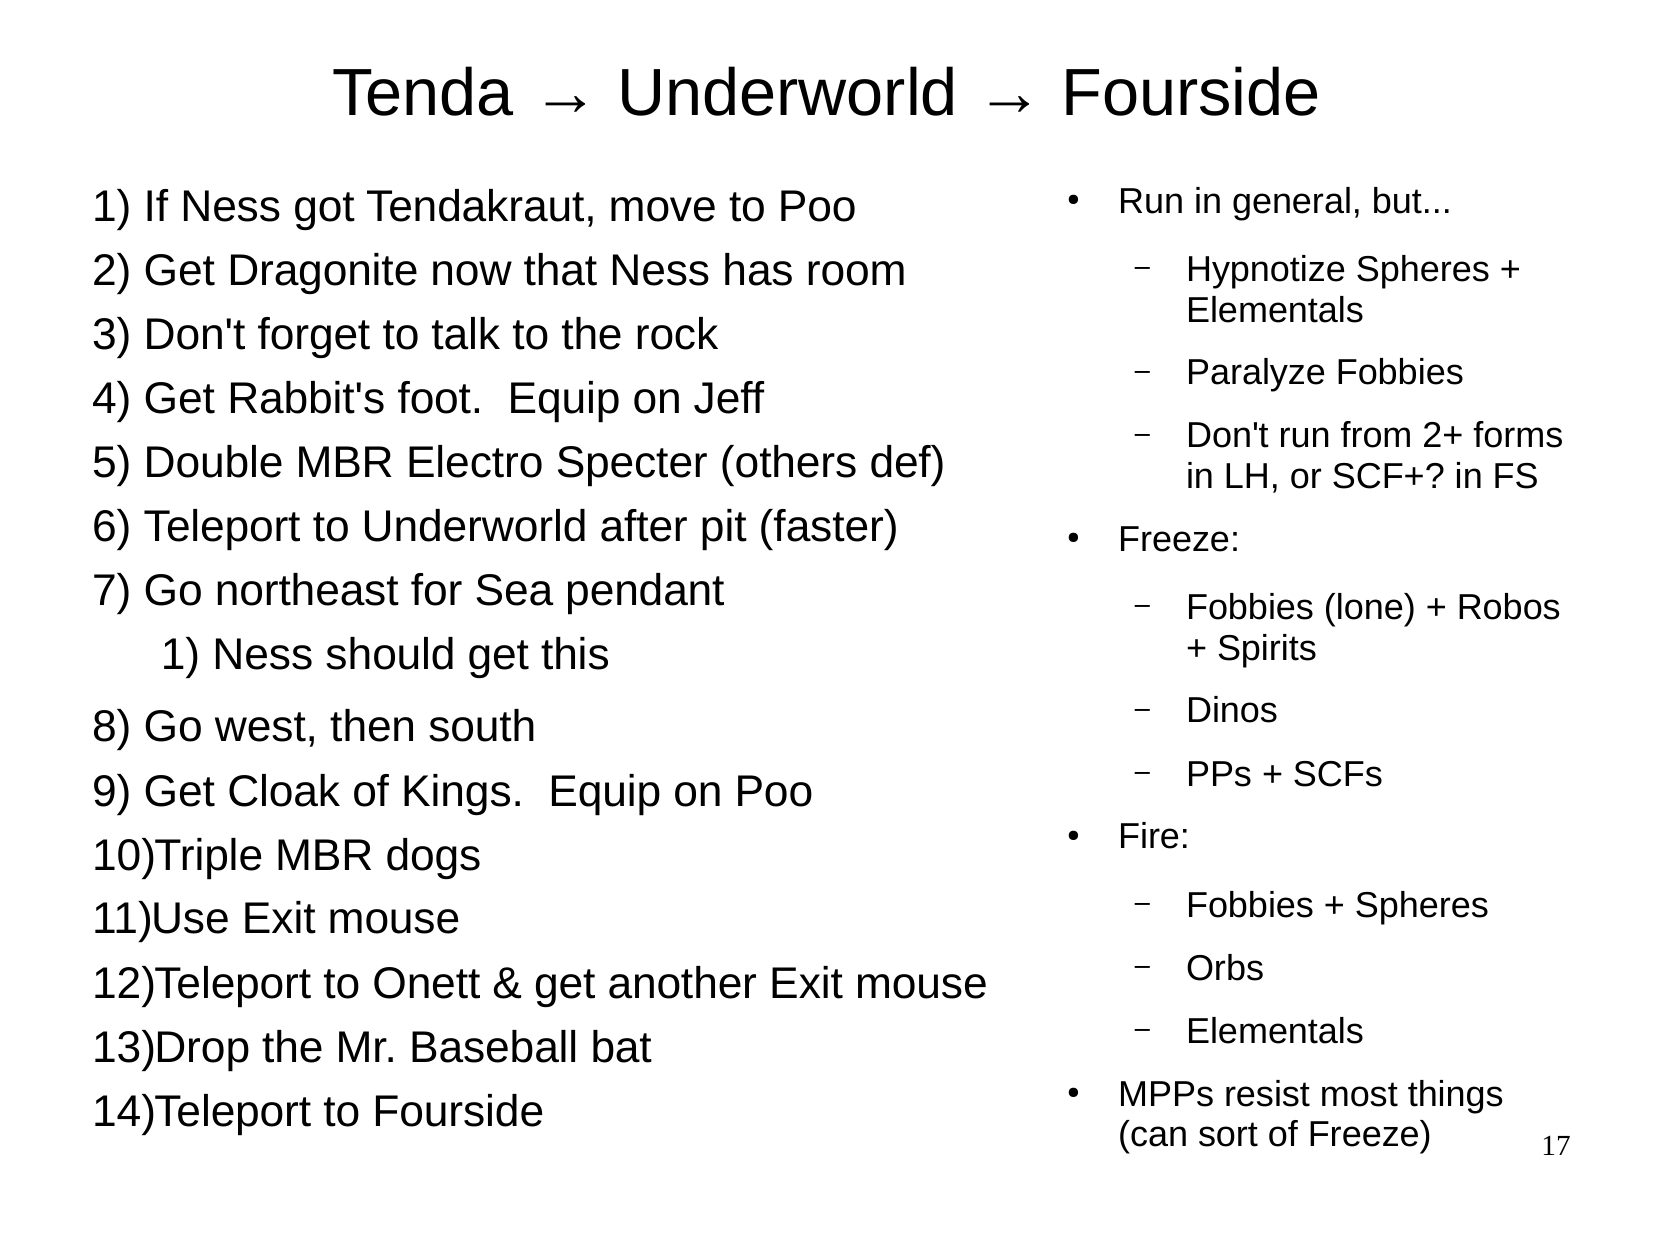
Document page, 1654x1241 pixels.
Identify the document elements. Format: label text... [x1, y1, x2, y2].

list If Ness got Tendakraut, move to Poo Get Dragonite now that Ness has room Don't forget to talk to the rock Get Rabbit's foot. Equip on Jeff Double MBR Electro Specter (others def) Teleport to Underworld after pit (faster) Go northeast for Sea pendant Ness should get this Go west, then south Get Cloak of Kings. Equip on Poo Triple MBR dogs Use Exit mouse Teleport to Onett & get another Exit mouse Drop the Mr. Baseball bat Teleport to Fourside [75, 181, 991, 1156]
title Tenda → Underworld → Fourside [82, 49, 1571, 136]
list Run in general, but... Hypnotize Spheres + Elementals Paralyze Fobbies Don't run from 2+ forms in LH, or SCF+? in FS Freeze: Fobbies (lone) + Robos + Spirits Dinos PPs + SCFs Fire: Fobbies + Spheres Orbs Elementals MPPs resist most things (can sort of Freeze) [1050, 180, 1572, 1156]
